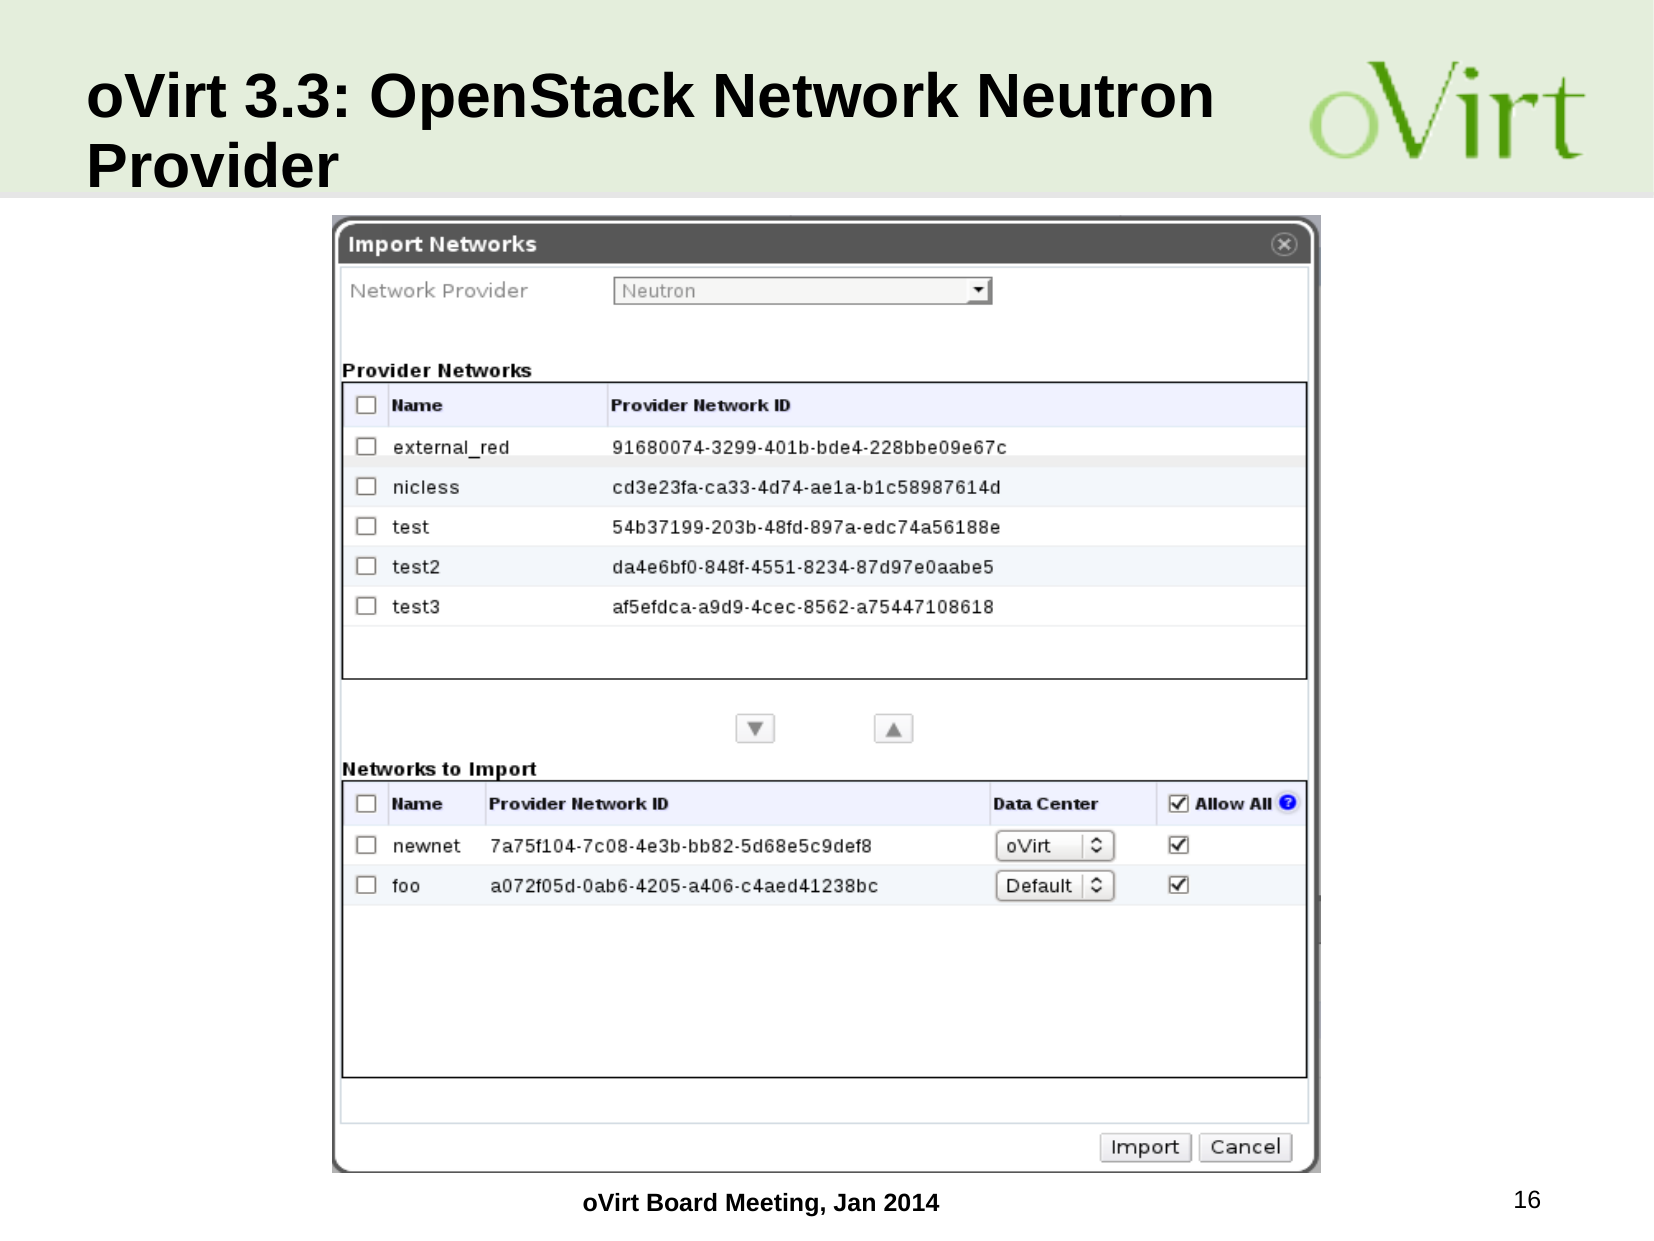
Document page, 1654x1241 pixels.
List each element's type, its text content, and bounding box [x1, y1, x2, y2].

picture [1307, 36, 1613, 180]
title oVirt 3.3: OpenStack Network Neutron Provider [86, 36, 1307, 225]
picture [332, 215, 1321, 1173]
